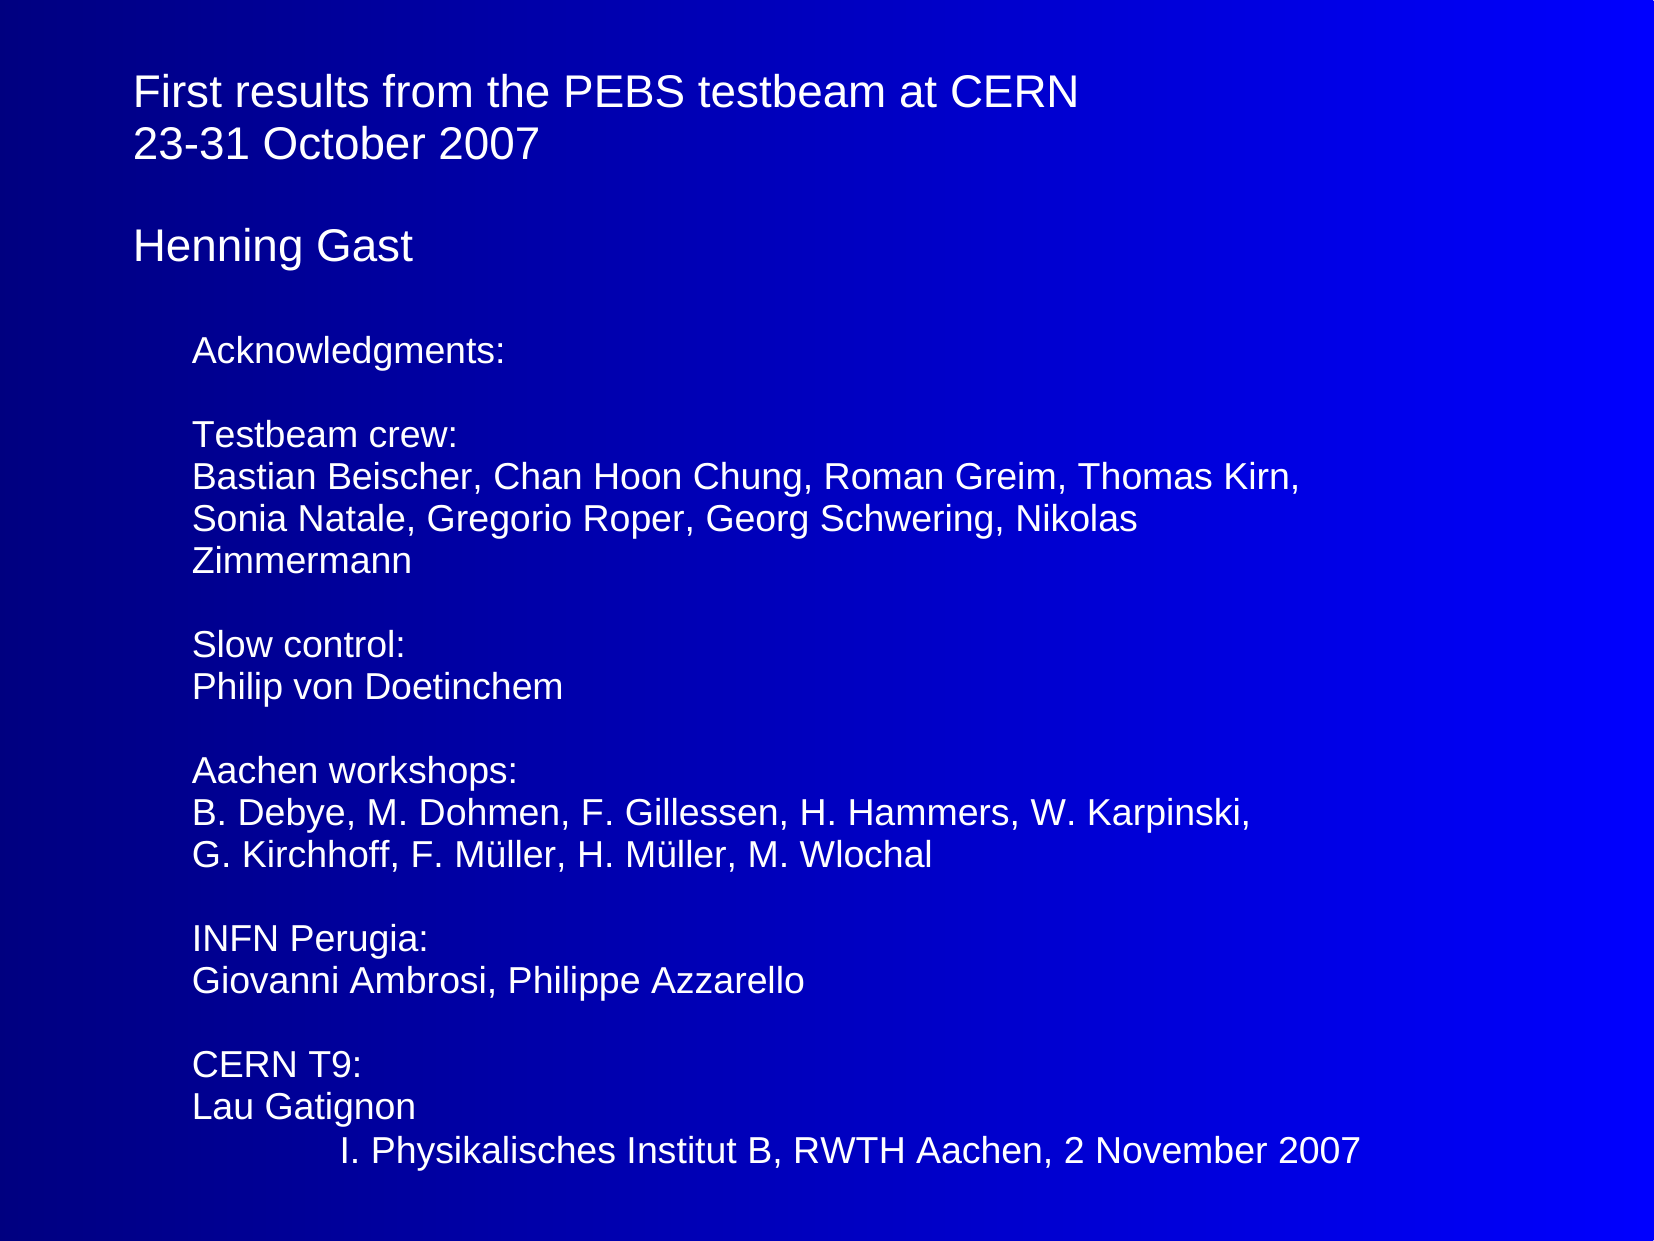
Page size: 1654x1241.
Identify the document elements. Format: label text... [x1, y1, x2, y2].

text_box Acknowledgments: Testbeam crew: Bastian Beischer, Chan Hoon Chung, Roman Greim, Thomas Kirn, Sonia Natale, Gregorio Roper, Georg Schwering, Nikolas Zimmermann Slow control: Philip von Doetinchem Aachen workshops: B. Debye, M. Dohmen, F. Gillessen, H. Hammers, W. Karpinski, G. Kirchhoff, F. Müller, H. Müller, M. Wlochal INFN Perugia: Giovanni Ambrosi, Philippe Azzarello CERN T9: Lau Gatignon [177, 321, 1329, 1135]
text_box First results from the PEBS testbeam at CERN 23-31 October 2007 Henning Gast [118, 59, 1388, 279]
text_box I. Physikalisches Institut B, RWTH Aachen, 2 November 2007 [324, 1122, 1388, 1179]
